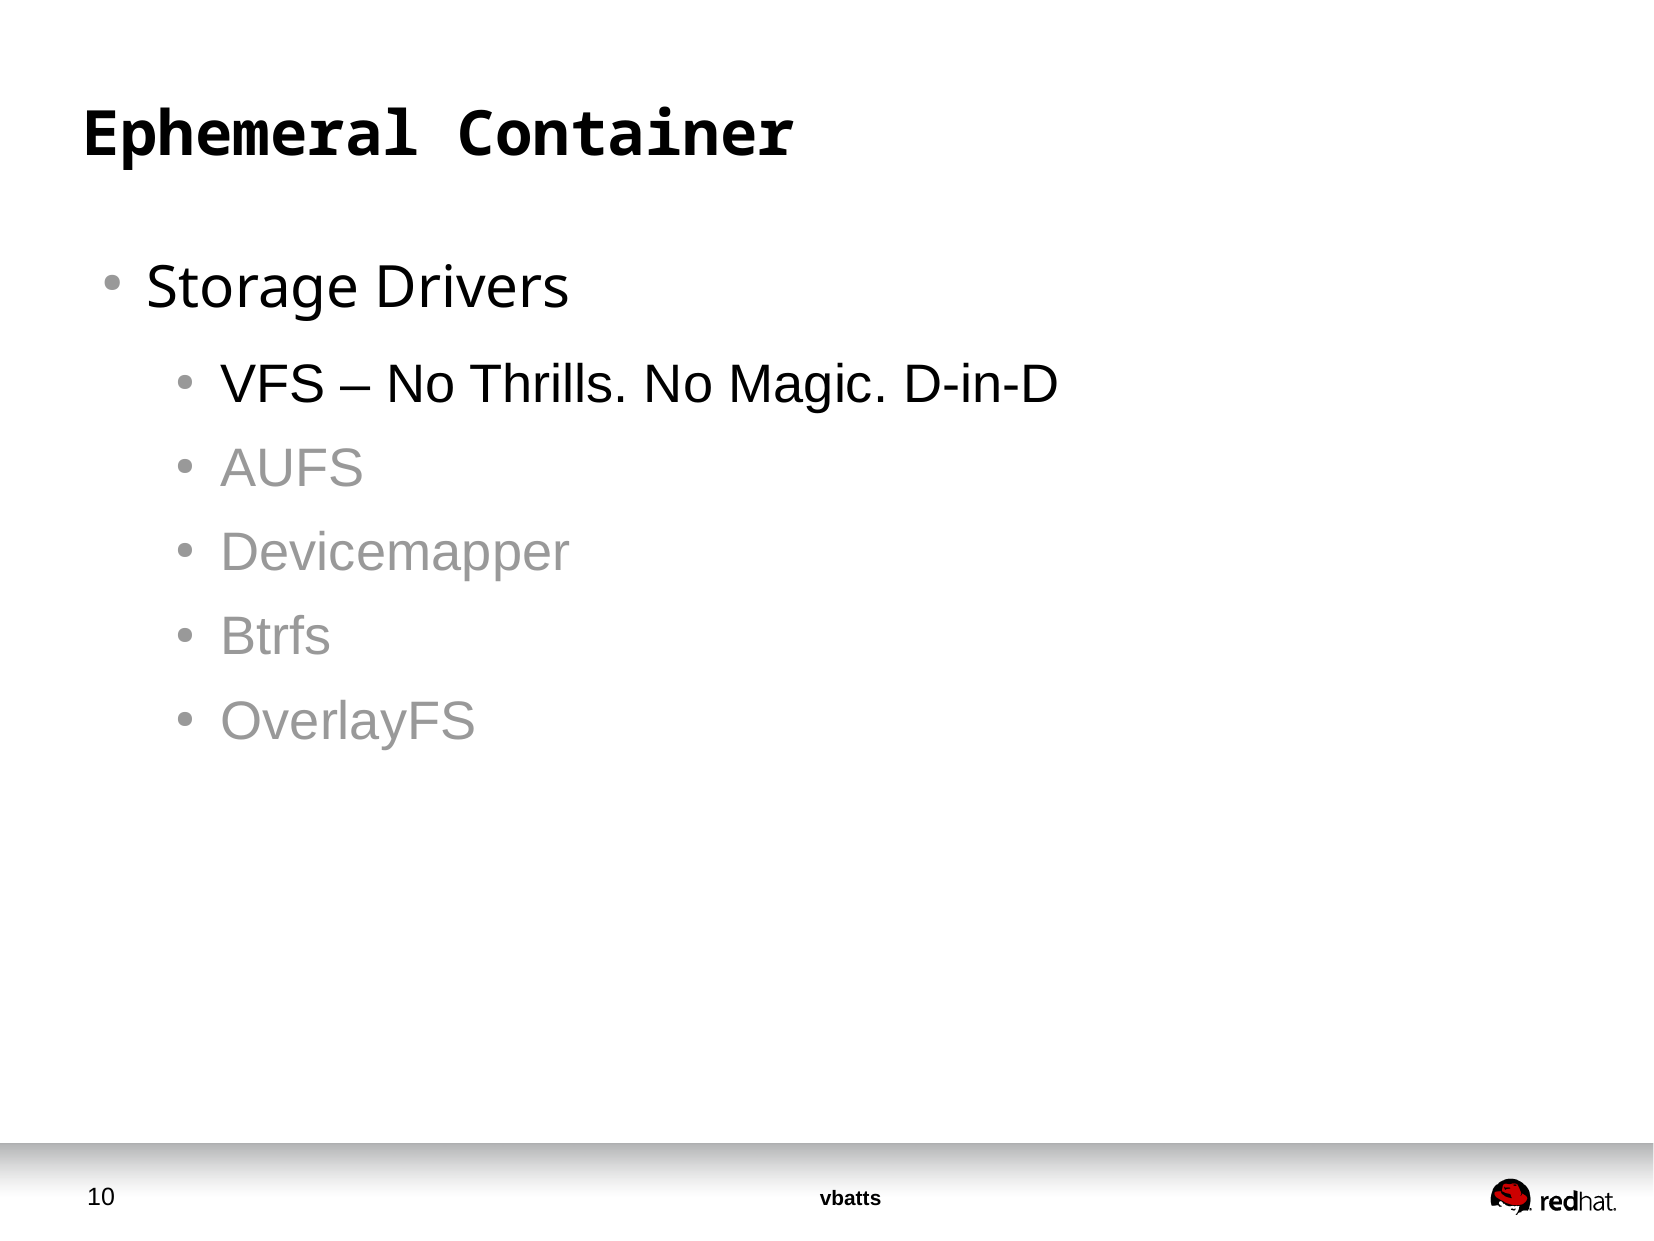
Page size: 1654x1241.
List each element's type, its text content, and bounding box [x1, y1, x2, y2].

list Storage Drivers VFS – No Thrills. No Magic. D-in-D AUFS Devicemapper Btrfs OverlayFS [86, 244, 1576, 1039]
title Ephemeral Container [82, 37, 1571, 226]
picture [0, 1143, 1654, 1241]
